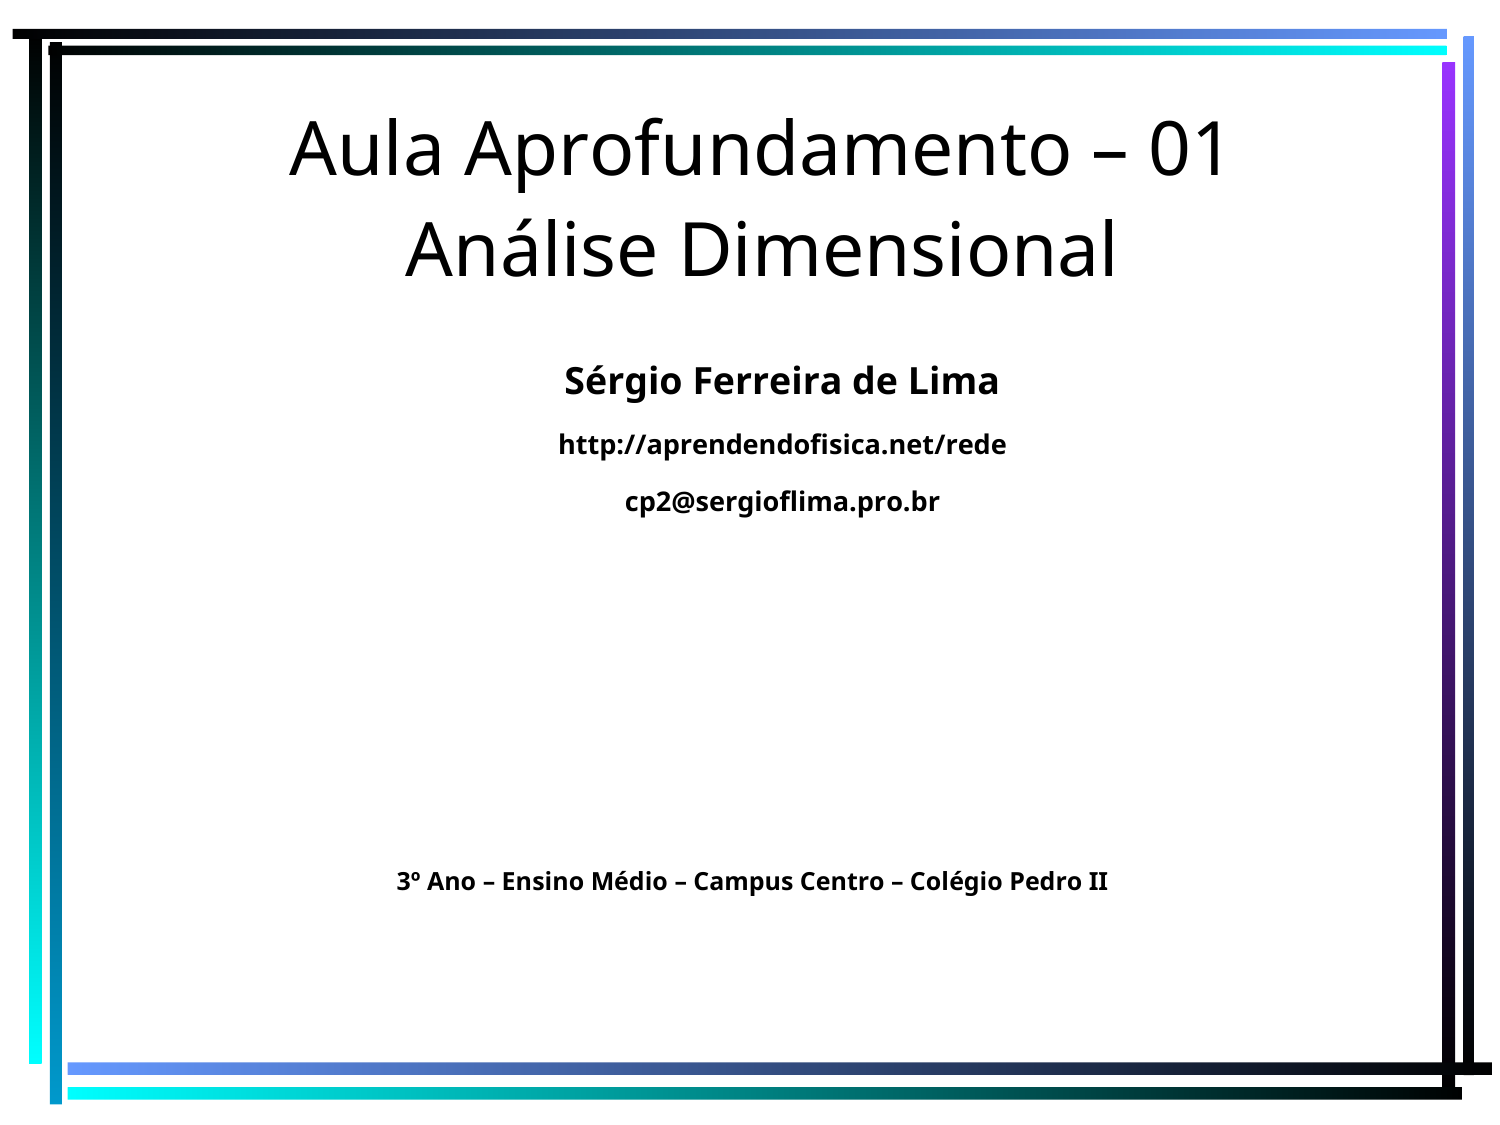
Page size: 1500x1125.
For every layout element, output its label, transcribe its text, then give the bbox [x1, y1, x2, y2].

text_box 3º Ano – Ensino Médio – Campus Centro – Colégio Pedro II [88, 856, 1418, 916]
text_box Sérgio Ferreira de Lima http://aprendendofisica.net/rede cp2@sergioflima.pro.br [413, 347, 1152, 511]
title Aula Aprofundamento – 01 Análise Dimensional [125, 87, 1401, 278]
